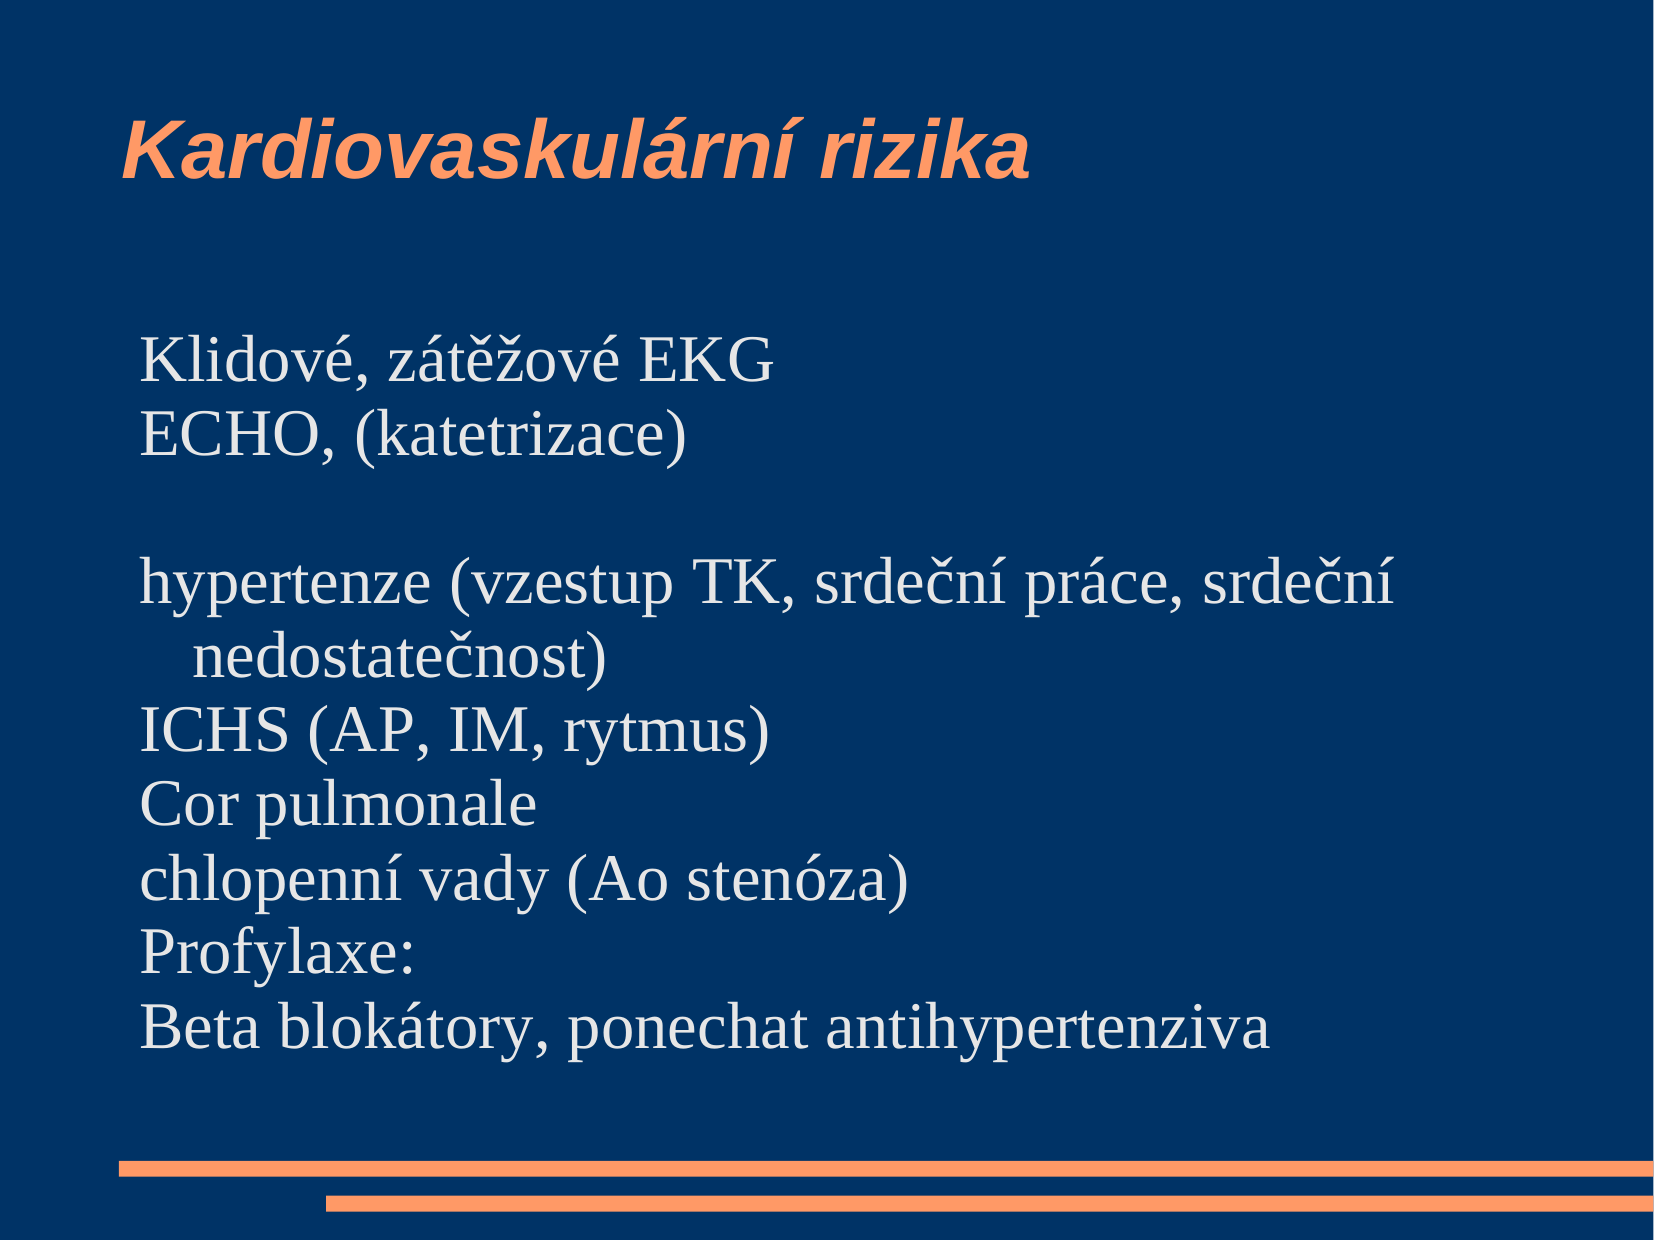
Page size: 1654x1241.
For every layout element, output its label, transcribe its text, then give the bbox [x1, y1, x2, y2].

title Kardiovaskulární rizika [121, 46, 1534, 254]
list Klidové, zátěžové EKG ECHO, (katetrizace) hypertenze (vzestup TK, srdeční práce, srdeční nedostatečnost) ICHS (AP, IM, rytmus) Cor pulmonale chlopenní vady (Ao stenóza) Profylaxe: Beta blokátory, ponechat antihypertenziva [121, 322, 1561, 1132]
